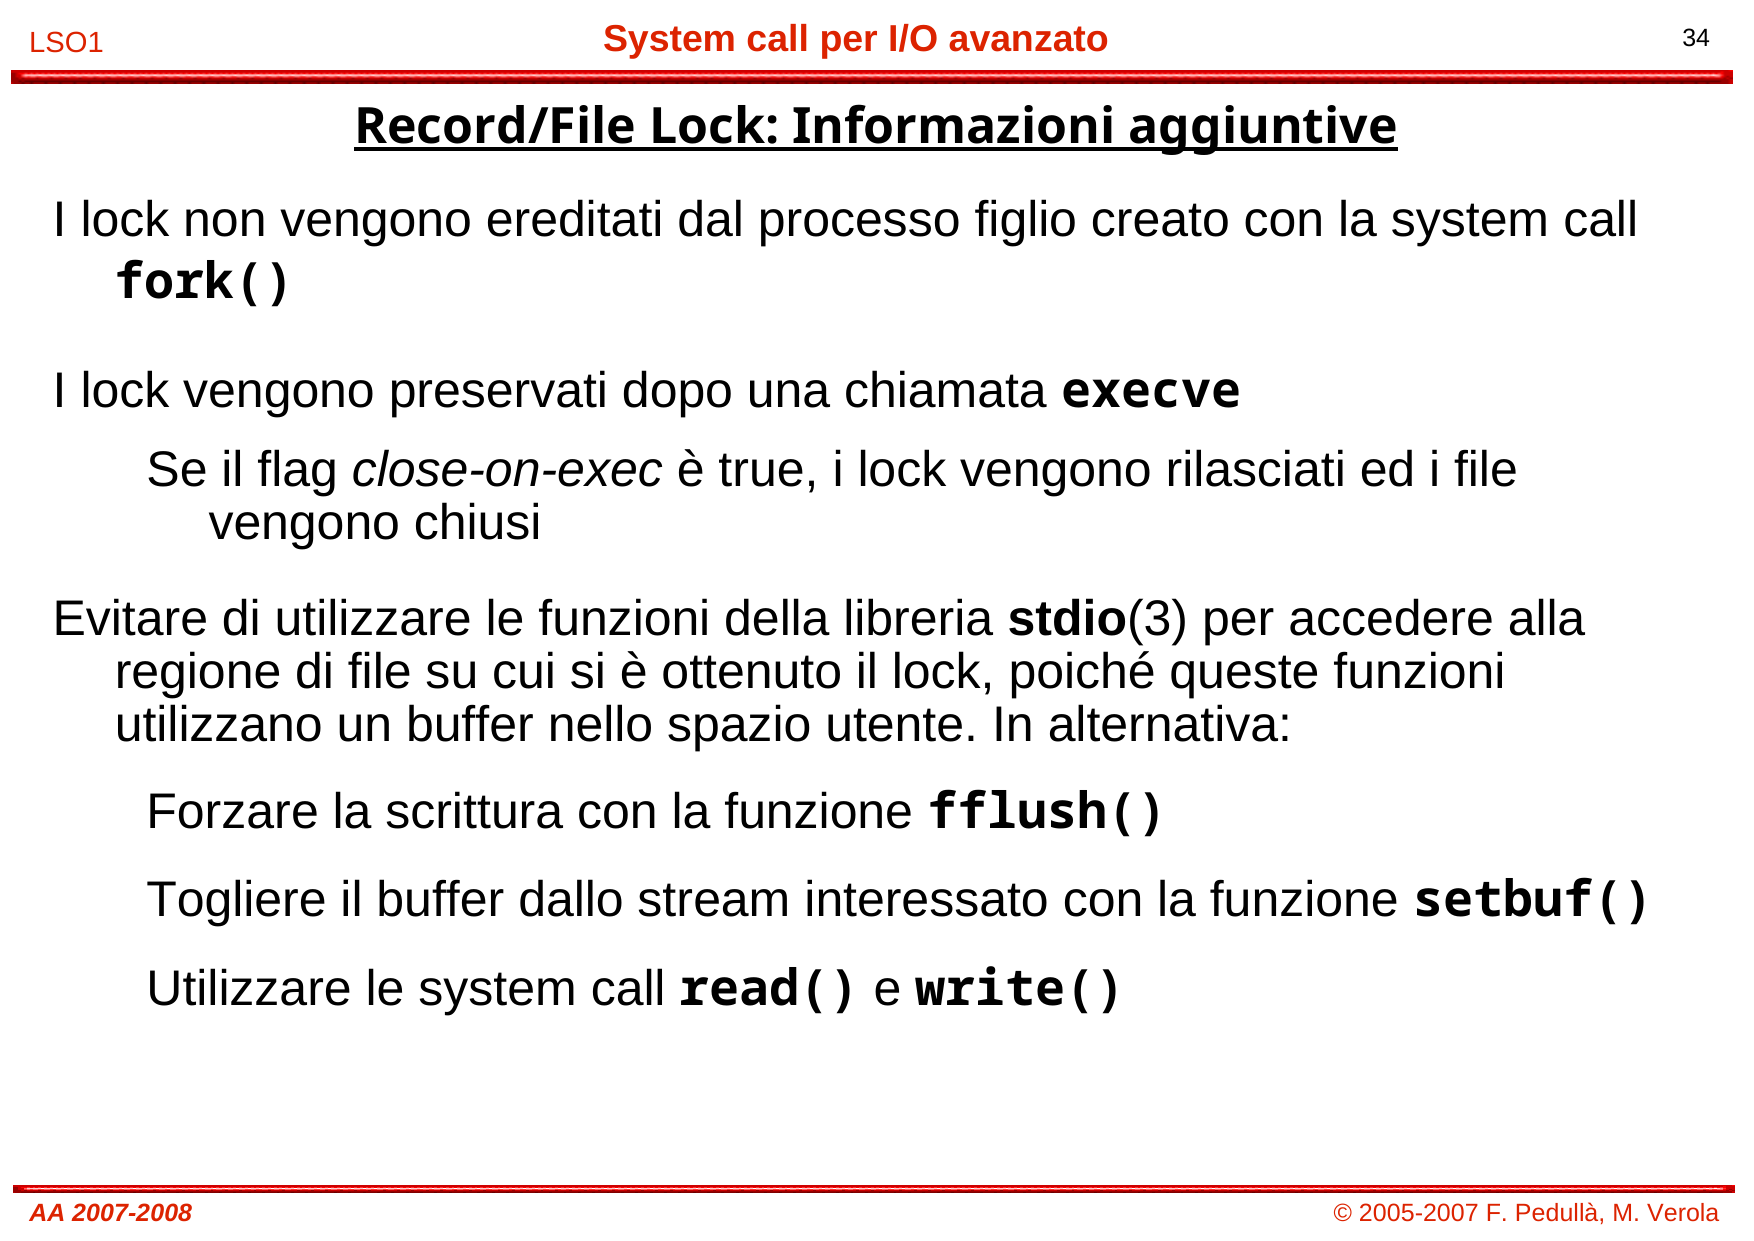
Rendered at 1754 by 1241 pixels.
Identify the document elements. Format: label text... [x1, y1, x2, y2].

title Record/File Lock: Informazioni aggiuntive [40, 78, 1713, 174]
list I lock non vengono ereditati dal processo figlio creato con la system call fork() I lock vengono preservati dopo una chiamata execve Se il flag close-on-exec è true, i lock vengono rilasciati ed i file vengono chiusi Evitare di utilizzare le funzioni della libreria stdio(3) per accedere alla regione di file su cui si è ottenuto il lock, poiché queste funzioni utilizzano un buffer nello spazio utente. In alternativa: Forzare la scrittura con la funzione fflush() Togliere il buffer dallo stream interessato con la funzione setbuf() Utilizzare le system call read() e write() [52, 193, 1690, 1114]
picture [11, 70, 1733, 84]
picture [13, 1185, 1735, 1193]
